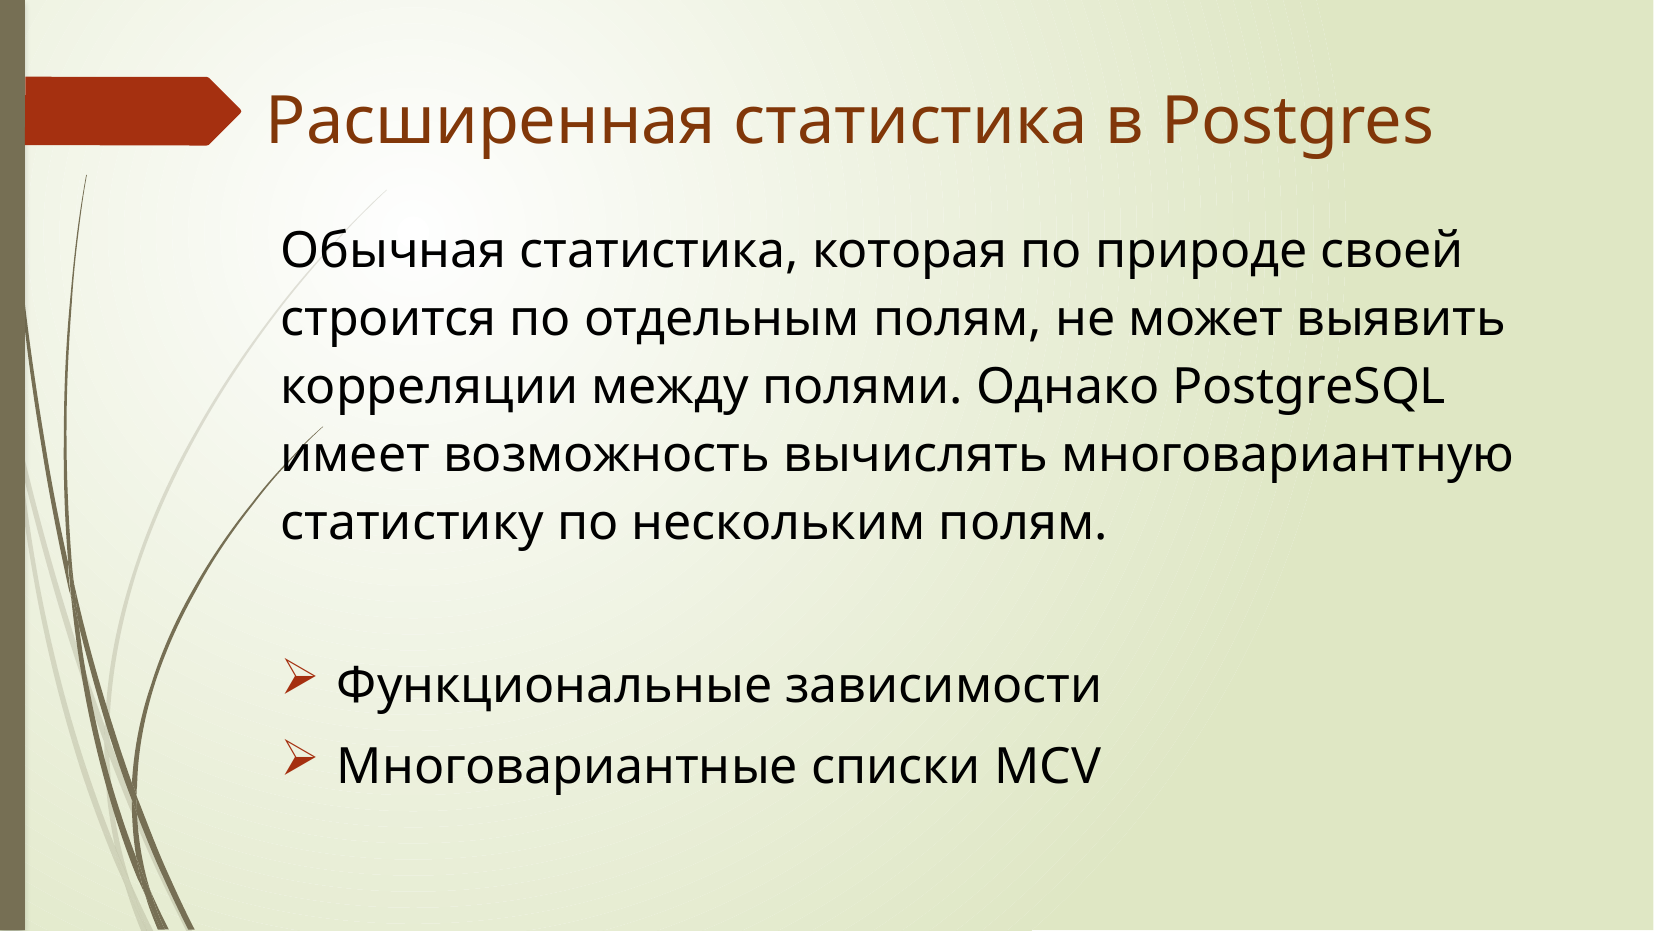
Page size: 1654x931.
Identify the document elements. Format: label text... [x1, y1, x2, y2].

text_box Обычная статистика, которая по природе своей строится по отдельным полям, не может выявить корреляции между полями. Однако PostgreSQL имеет возможность вычислять многовариантную статистику по нескольким полям. Функциональные зависимости Многовариантные списки MCV [265, 206, 1595, 753]
title Расширенная статистика в Postgres [265, 40, 1561, 196]
